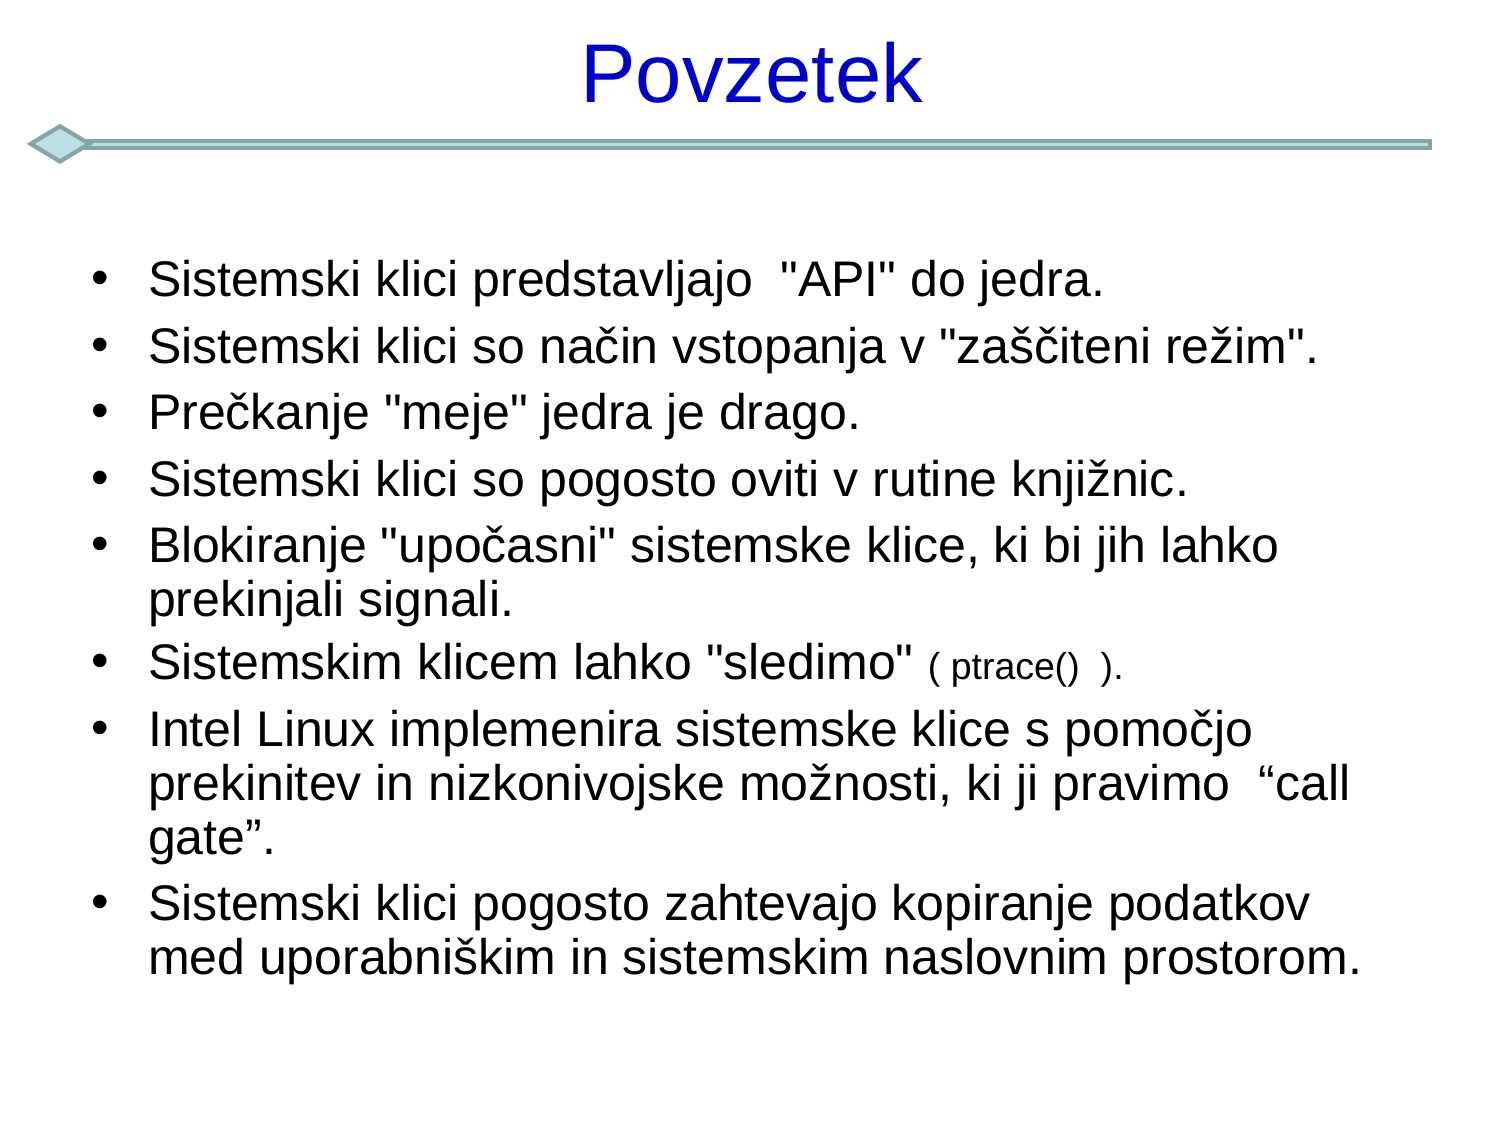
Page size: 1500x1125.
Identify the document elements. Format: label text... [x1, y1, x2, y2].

title Povzetek [76, 0, 1427, 138]
list Sistemski klici predstavljajo "API" do jedra. Sistemski klici so način vstopanja v "zaščiteni režim". Prečkanje "meje" jedra je drago. Sistemski klici so pogosto oviti v rutine knjižnic. Blokiranje "upočasni" sistemske klice, ki bi jih lahko prekinjali signali. Sistemskim klicem lahko "sledimo" ( ptrace() ). Intel Linux implemenira sistemske klice s pomočjo prekinitev in nizkonivojske možnosti, ki ji pravimo “call gate”. Sistemski klici pogosto zahtevajo kopiranje podatkov med uporabniškim in sistemskim naslovnim prostorom. [76, 246, 1427, 1060]
